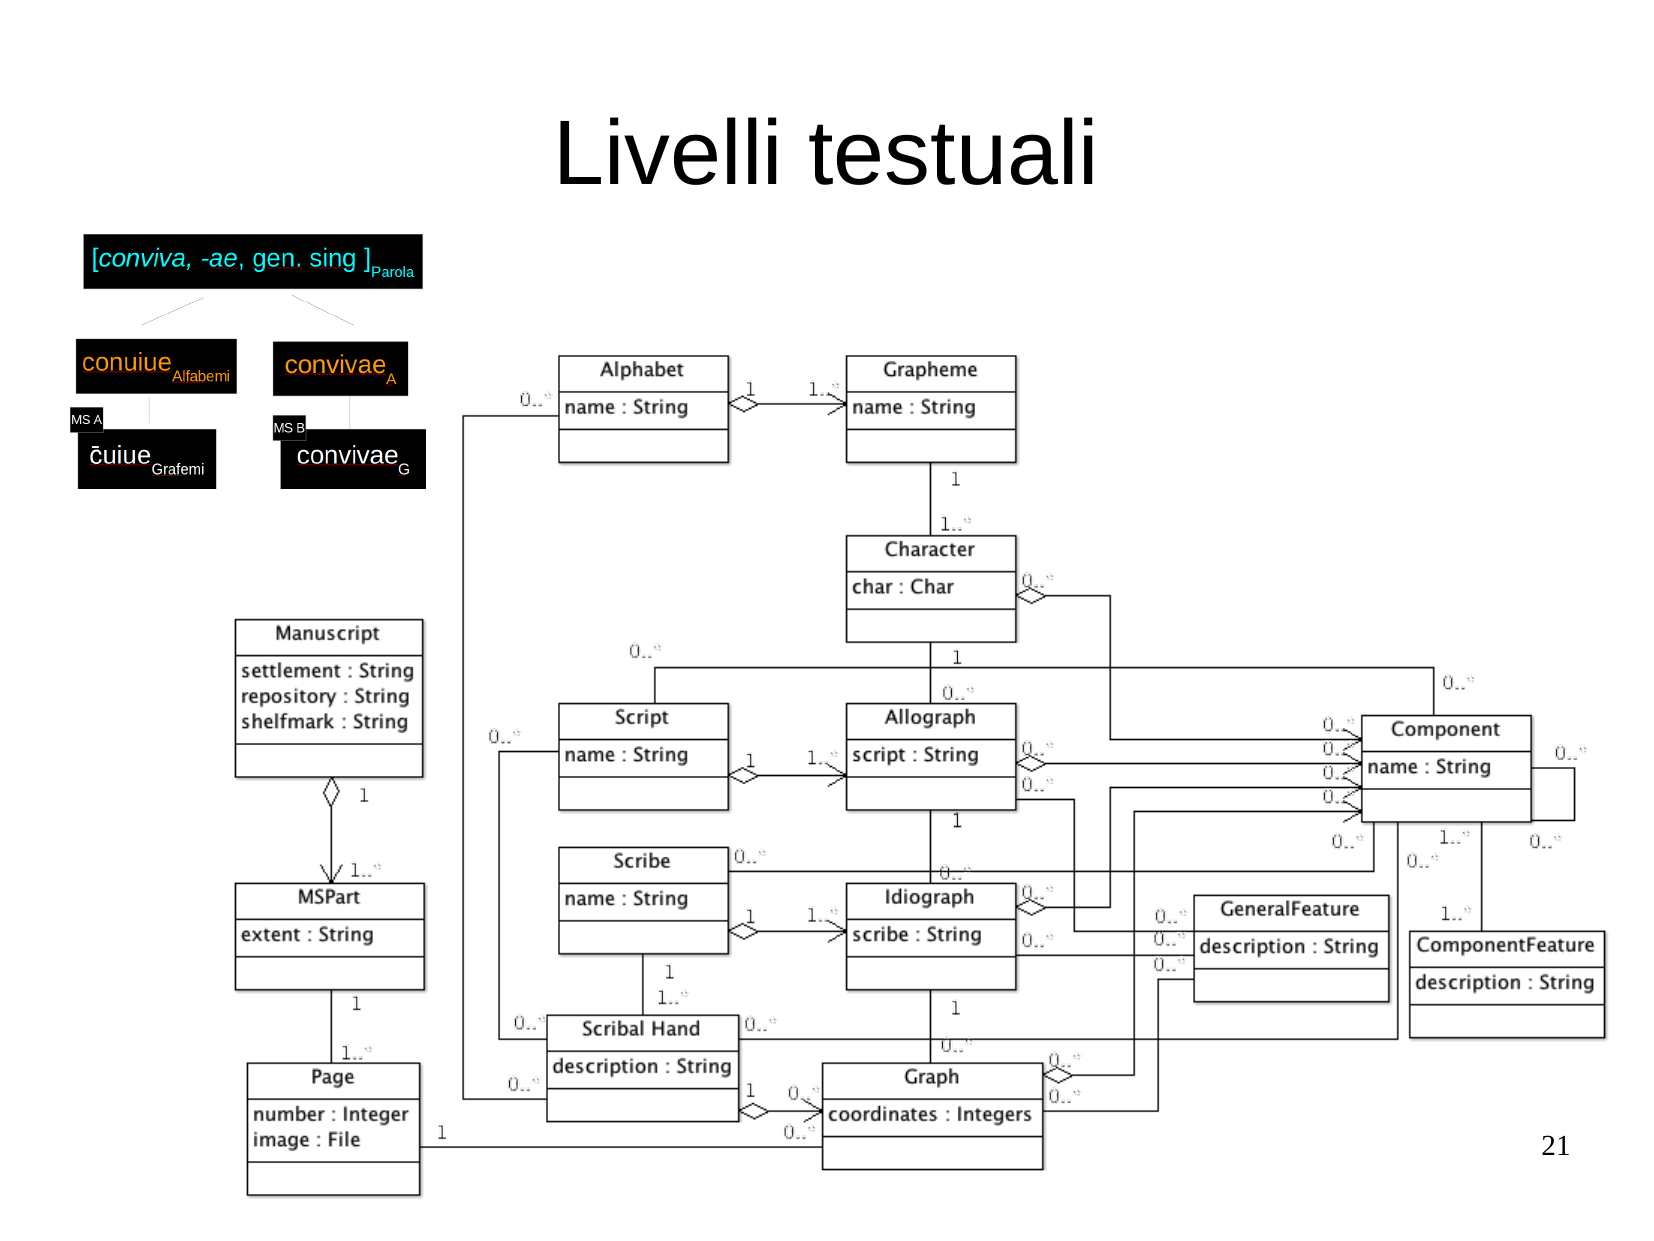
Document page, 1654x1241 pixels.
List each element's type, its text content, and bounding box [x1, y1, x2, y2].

title Livelli testuali [82, 49, 1571, 257]
picture [70, 234, 1619, 1223]
